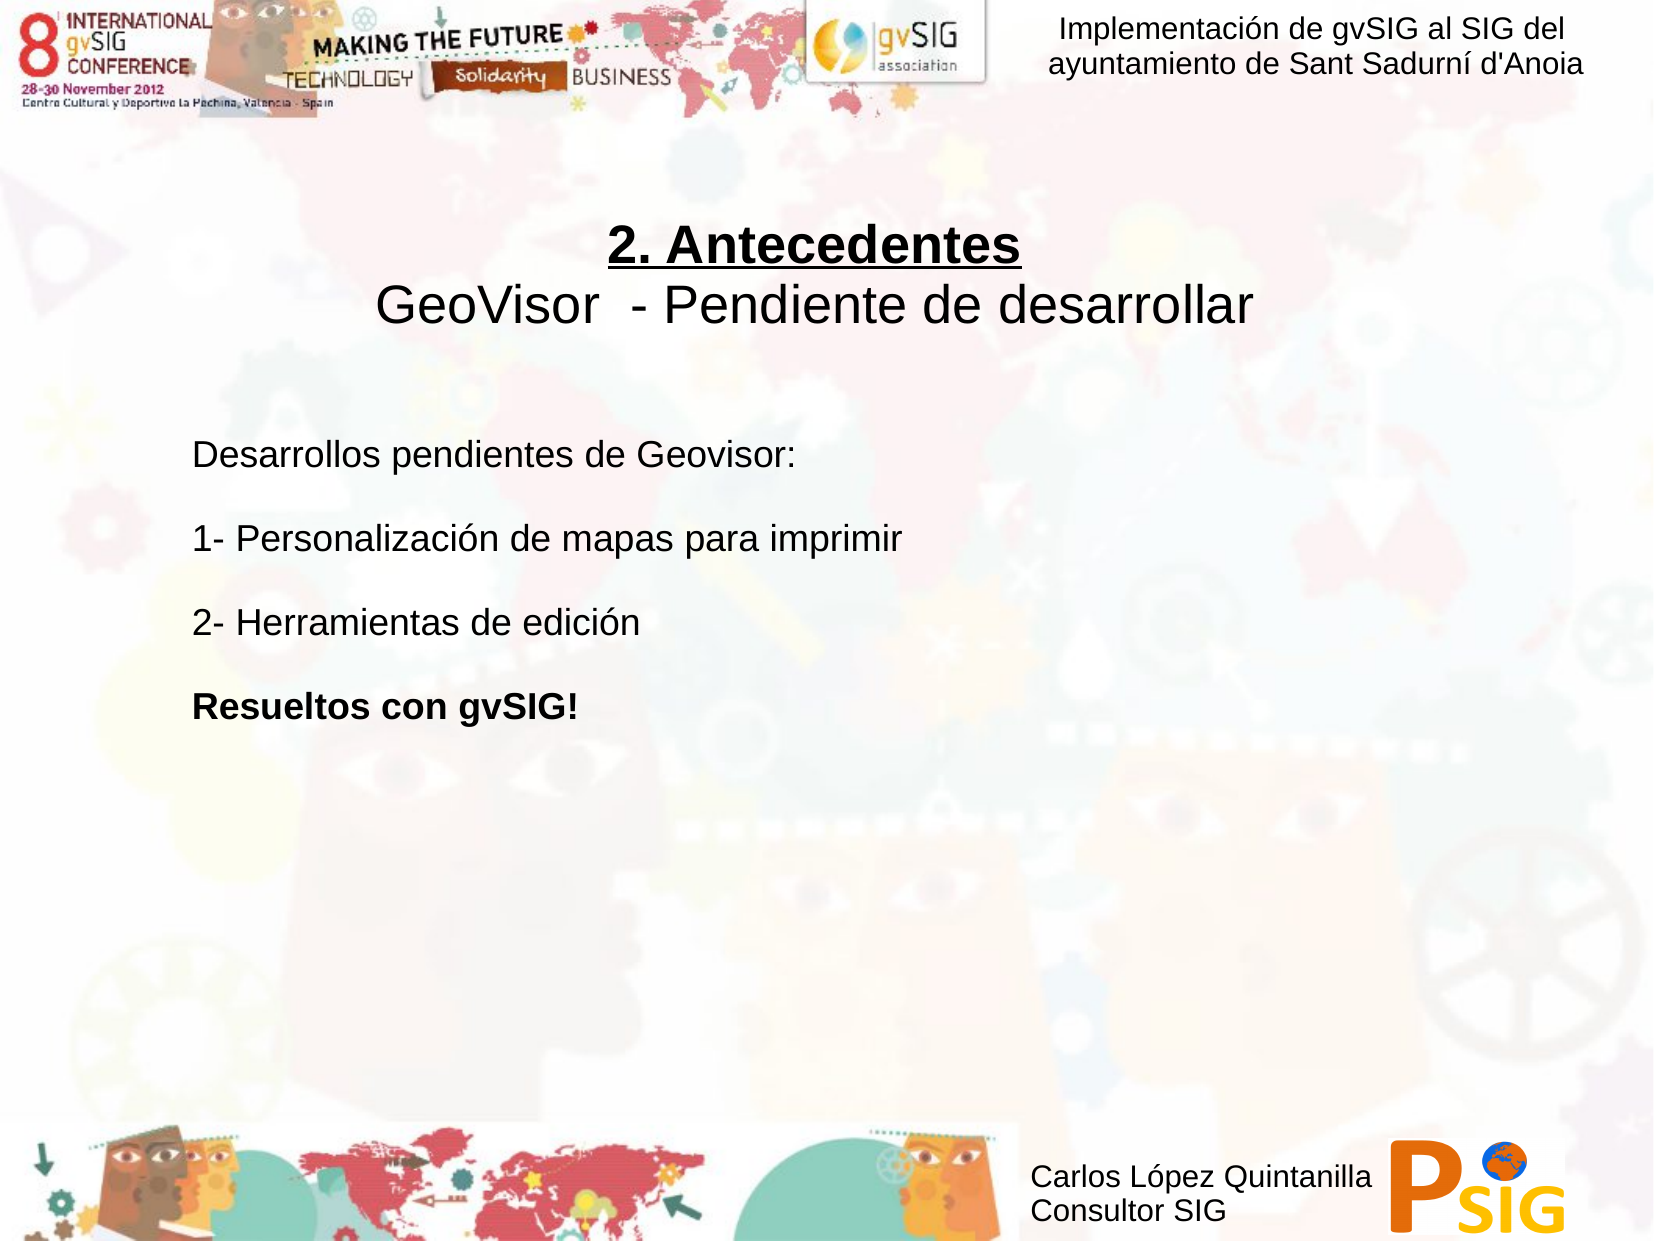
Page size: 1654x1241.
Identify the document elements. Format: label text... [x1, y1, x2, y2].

text_box 2. Antecedentes GeoVisor - Pendiente de desarrollar [360, 206, 1271, 345]
text_box Desarrollos pendientes de Geovisor: 1- Personalización de mapas para imprimir 2- Herramientas de edición Resueltos con gvSIG! [177, 383, 1418, 945]
picture [0, 0, 1654, 1241]
